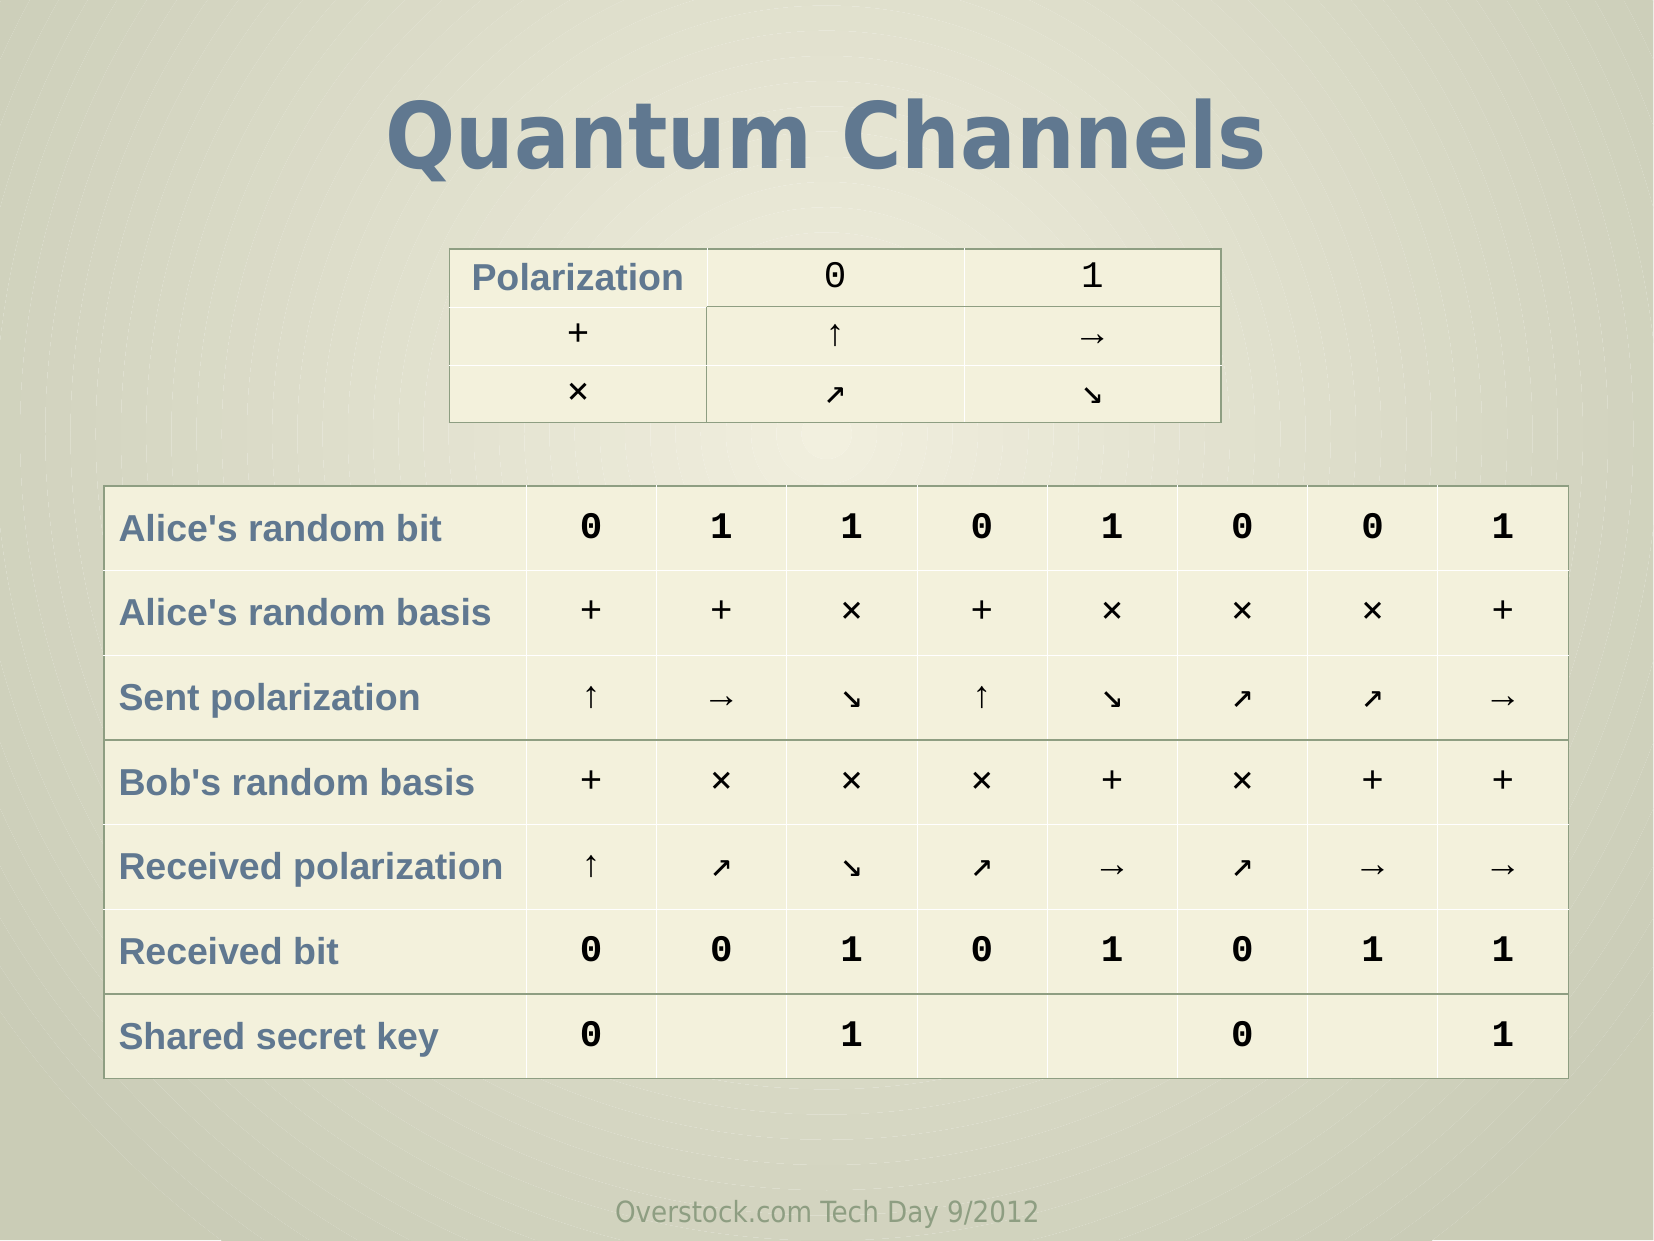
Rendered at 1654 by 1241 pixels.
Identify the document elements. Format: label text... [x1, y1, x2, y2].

title Quantum Channels [82, 49, 1571, 226]
table_cell [657, 995, 786, 1078]
table_cell + [527, 741, 656, 824]
table_cell + [1438, 741, 1568, 824]
table_cell 0 [918, 910, 1047, 993]
table_cell ↗ [1308, 656, 1437, 739]
table_header 1 [1048, 487, 1177, 570]
table_header Alice's random bit [105, 487, 526, 570]
table_header 1 [657, 487, 786, 570]
table_cell Received bit [105, 910, 526, 993]
table_cell [1308, 995, 1437, 1078]
table_cell ↗ [657, 825, 786, 909]
table_cell ⨯ [787, 571, 917, 655]
table_cell + [450, 308, 706, 365]
table_cell ↘ [1048, 656, 1177, 739]
table_header 1 [787, 487, 917, 570]
table_cell 0 [1178, 995, 1307, 1078]
table_cell → [1438, 825, 1568, 909]
table_cell Shared secret key [105, 995, 526, 1078]
table_cell ↗ [1178, 656, 1307, 739]
table_cell → [1438, 656, 1568, 739]
table_header 0 [1178, 487, 1307, 570]
table_cell ⨯ [1178, 571, 1307, 655]
table_cell Alice's random basis [105, 571, 526, 655]
table_cell 1 [1048, 910, 1177, 993]
table_cell + [1308, 741, 1437, 824]
table_cell Bob's random basis [105, 741, 526, 824]
table_header 1 [1438, 487, 1568, 570]
table_cell 0 [527, 995, 656, 1078]
table_header 0 [918, 487, 1047, 570]
table_cell ↘ [965, 366, 1220, 422]
table_cell → [965, 307, 1220, 365]
table_cell ⨯ [1178, 741, 1307, 824]
table_cell + [527, 571, 656, 655]
table_cell ⨯ [918, 741, 1047, 824]
table_header 0 [527, 487, 656, 570]
table_cell + [1438, 571, 1568, 655]
table_cell → [657, 656, 786, 739]
table_cell + [1048, 741, 1177, 824]
table_cell ⨯ [1048, 571, 1177, 655]
table_header Polarization [450, 250, 707, 307]
table_cell 0 [1178, 910, 1307, 993]
table_cell 1 [787, 995, 917, 1078]
table_cell ⨯ [1308, 571, 1437, 655]
table_cell 1 [1438, 995, 1568, 1078]
table_cell ↑ [527, 825, 656, 909]
table_cell ⨯ [657, 741, 786, 824]
table_header 0 [1308, 487, 1437, 570]
table_cell ↗ [707, 366, 964, 422]
table_cell 1 [787, 910, 917, 993]
table_cell [918, 995, 1047, 1078]
table_cell ↑ [527, 656, 656, 739]
table_cell ⨯ [450, 366, 706, 422]
table_cell ↗ [1178, 825, 1307, 909]
table_cell → [1048, 825, 1177, 909]
table_cell ↘ [787, 656, 917, 739]
table_cell 1 [1308, 910, 1437, 993]
table_cell + [657, 571, 786, 655]
table_cell 1 [1438, 910, 1568, 993]
table_cell ↘ [787, 825, 917, 909]
table_cell Sent polarization [105, 656, 526, 739]
table_cell + [918, 571, 1047, 655]
table_cell ⨯ [787, 741, 917, 824]
table_cell Received polarization [105, 825, 526, 909]
table_cell [1048, 995, 1177, 1078]
table_cell 0 [657, 910, 786, 993]
table_cell ↑ [707, 307, 964, 365]
table_cell ↗ [918, 825, 1047, 909]
table_cell ↑ [918, 656, 1047, 739]
table_header 0 [708, 250, 964, 306]
table_cell → [1308, 825, 1437, 909]
table_cell 0 [527, 910, 656, 993]
table_header 1 [965, 250, 1220, 306]
